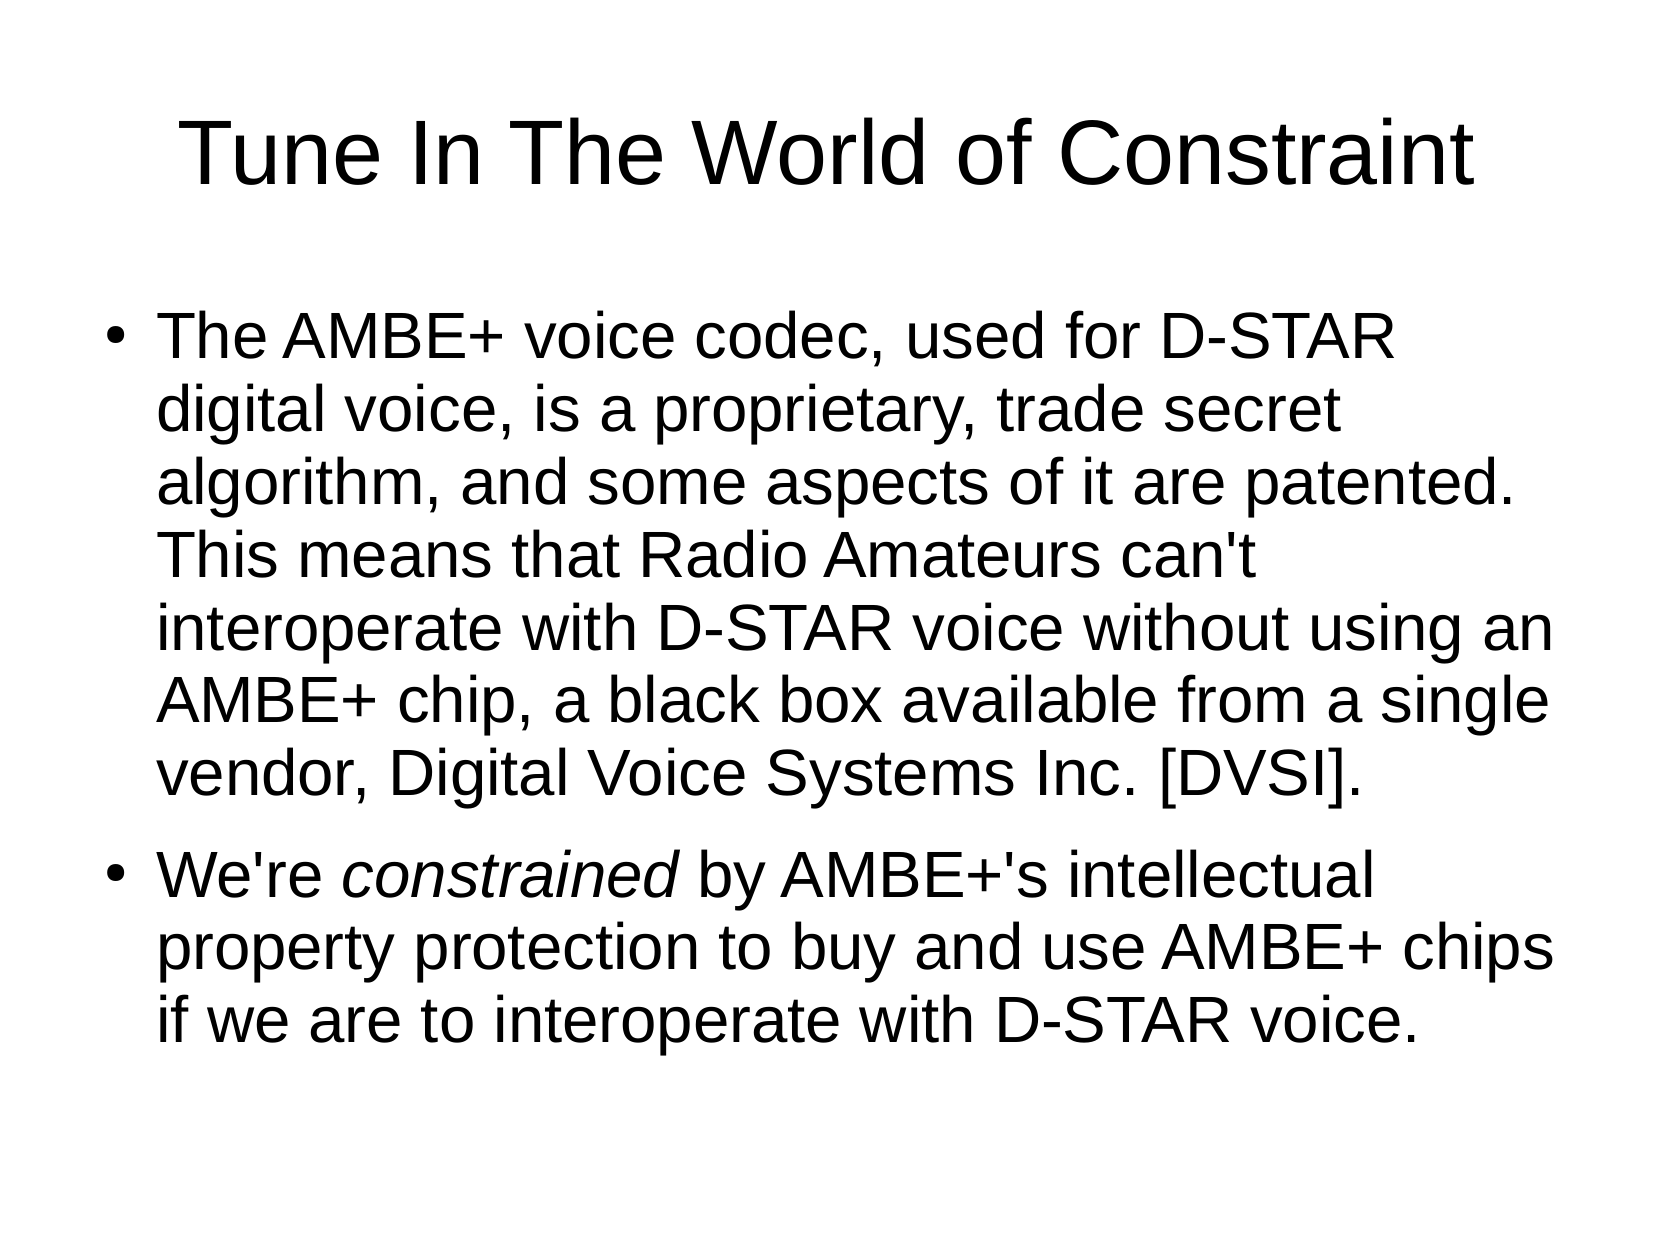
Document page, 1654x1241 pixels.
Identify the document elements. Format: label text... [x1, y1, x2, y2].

list The AMBE+ voice codec, used for D-STAR digital voice, is a proprietary, trade secret algorithm, and some aspects of it are patented. This means that Radio Amateurs can't interoperate with D-STAR voice without using an AMBE+ chip, a black box available from a single vendor, Digital Voice Systems Inc. [DVSI]. We're constrained by AMBE+'s intellectual property protection to buy and use AMBE+ chips if we are to interoperate with D-STAR voice. [86, 300, 1576, 1119]
title Tune In The World of Constraint [82, 56, 1571, 250]
